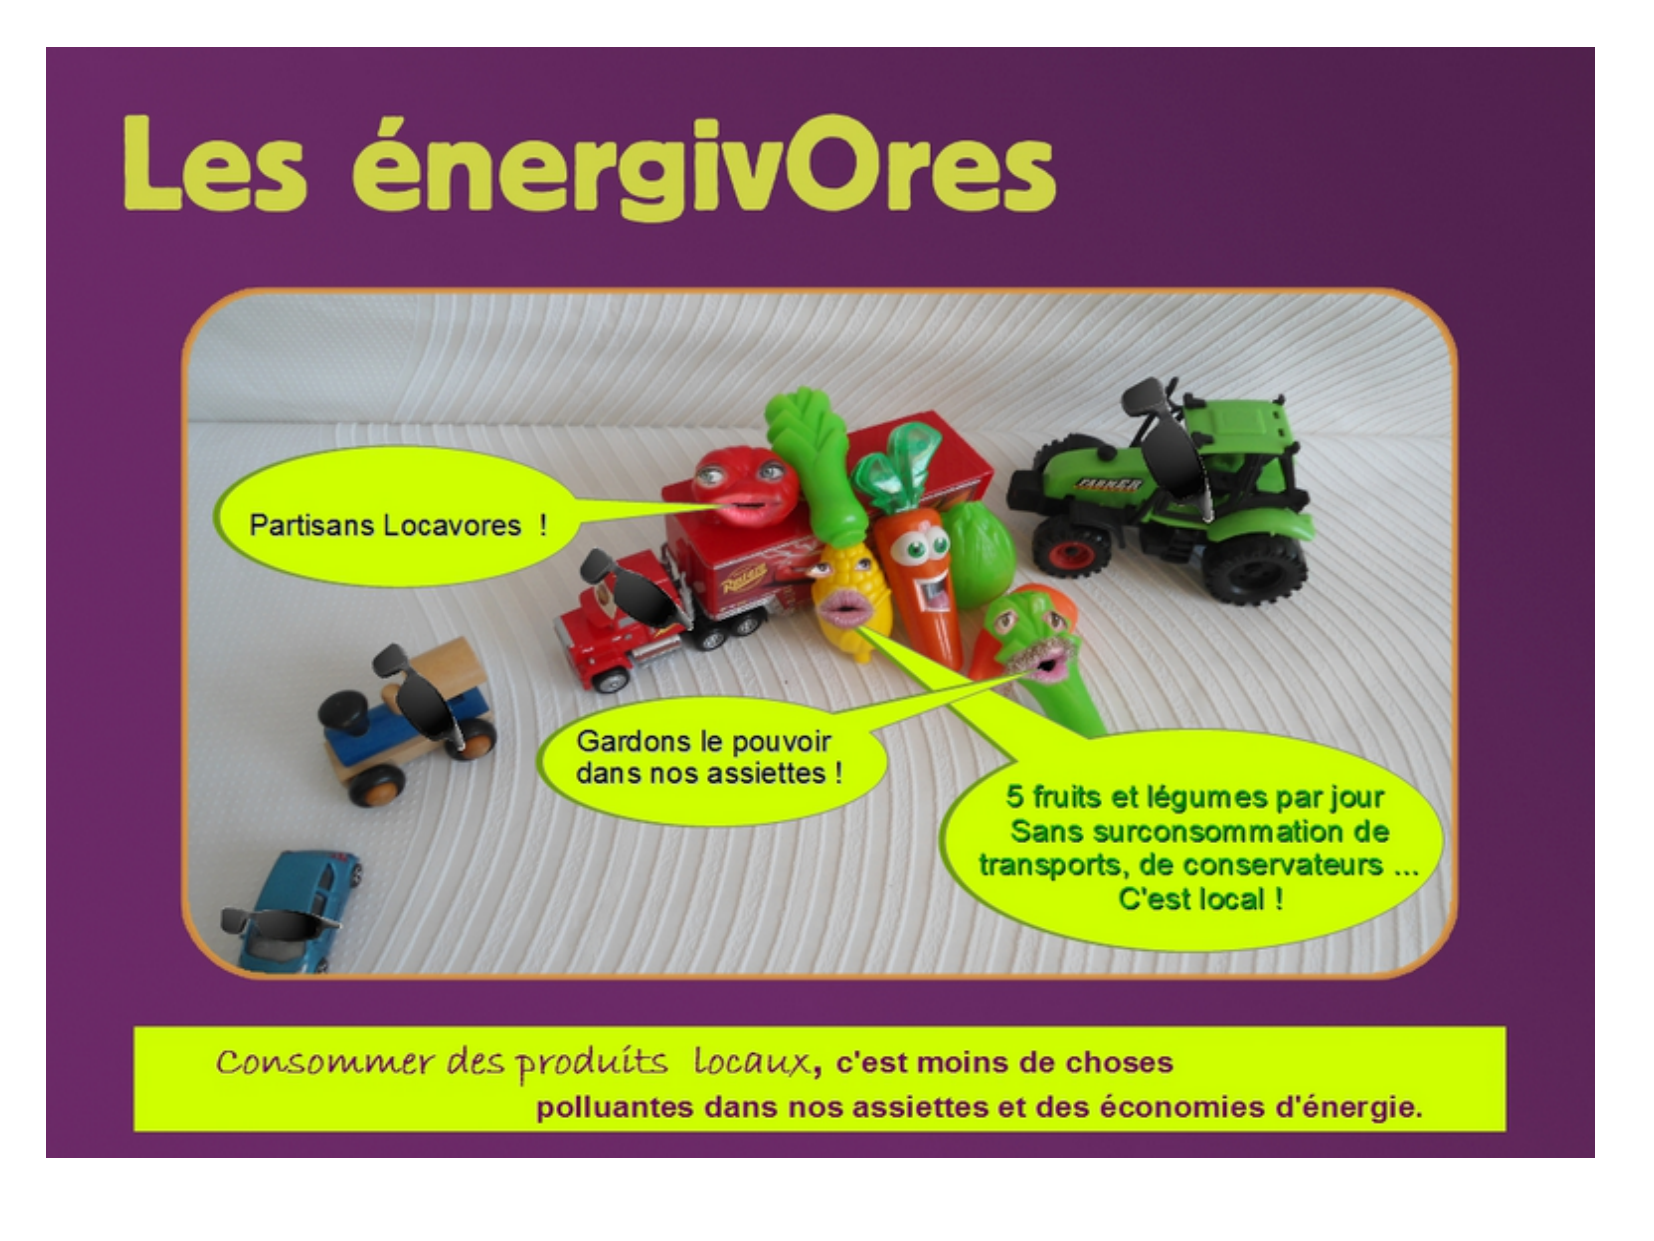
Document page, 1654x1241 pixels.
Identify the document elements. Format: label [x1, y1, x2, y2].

picture [46, 47, 1595, 1158]
